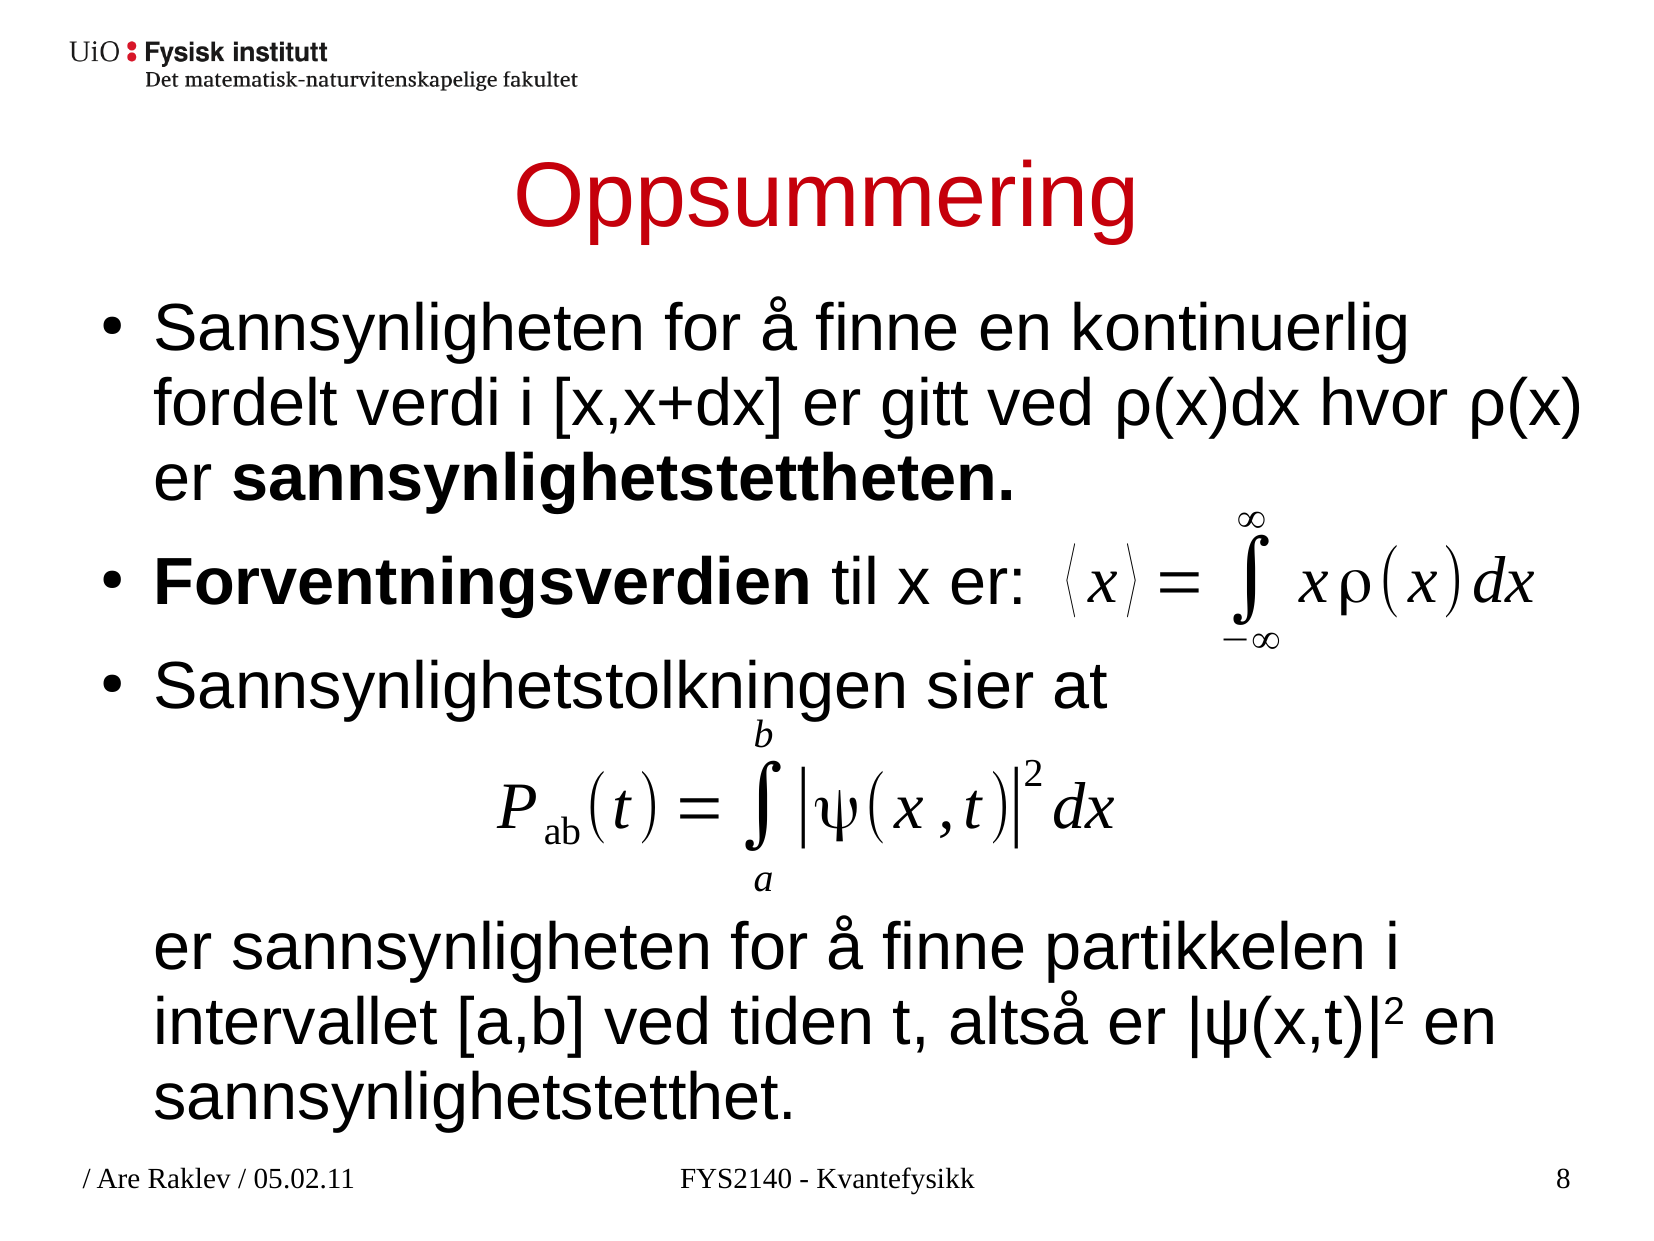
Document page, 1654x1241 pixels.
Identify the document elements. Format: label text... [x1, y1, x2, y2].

picture [68, 37, 581, 93]
title Oppsummering [82, 90, 1571, 290]
list Sannsynligheten for å finne en kontinuerlig fordelt verdi i [x,x+dx] er gitt ved ρ(x)dx hvor ρ(x) er sannsynlighetstettheten. Forventningsverdien til x er: Sannsynlighetstolkningen sier at er sannsynligheten for å finne partikkelen i intervallet [a,b] ved tiden t, altså er |ψ(x,t)|2 en sannsynlighetstetthet. [82, 290, 1613, 1133]
chart [487, 712, 1125, 901]
chart [1057, 511, 1544, 651]
